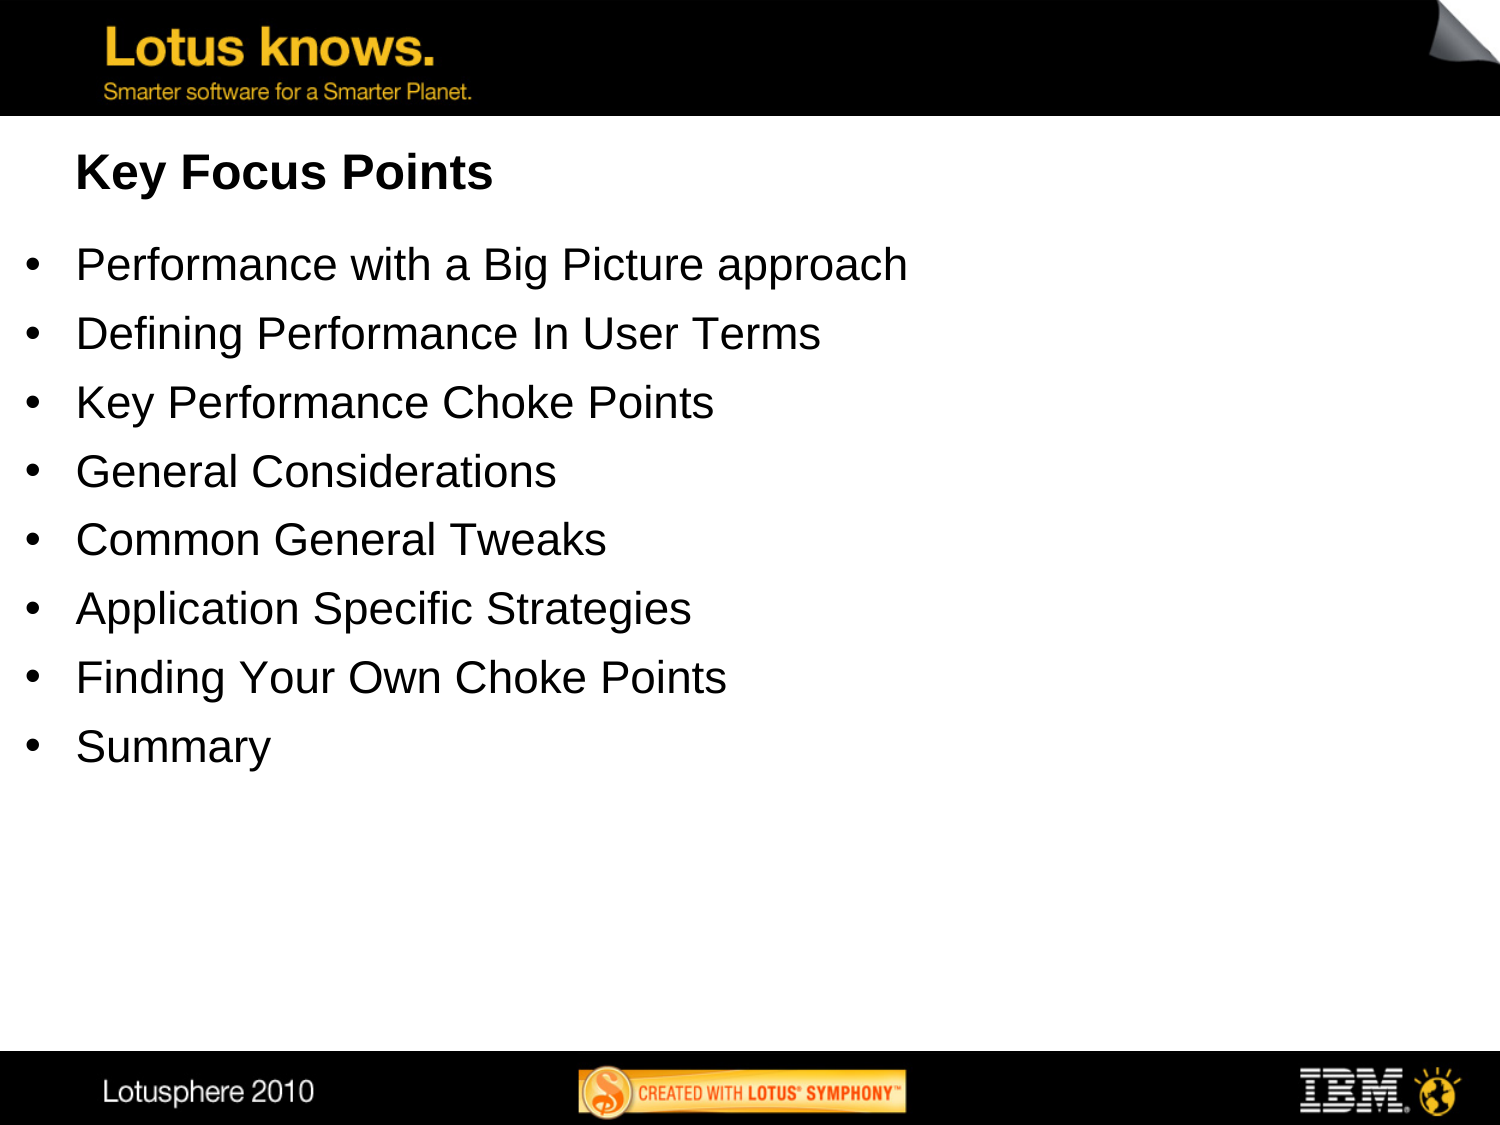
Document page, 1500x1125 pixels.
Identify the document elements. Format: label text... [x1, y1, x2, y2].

picture [0, 0, 1500, 114]
list Performance with a Big Picture approach Defining Performance In User Terms Key Performance Choke Points General Considerations Common General Tweaks Application Specific Strategies Finding Your Own Choke Points Summary [24, 237, 1476, 1026]
title Key Focus Points [74, 137, 1475, 200]
picture [0, 1053, 1500, 1125]
